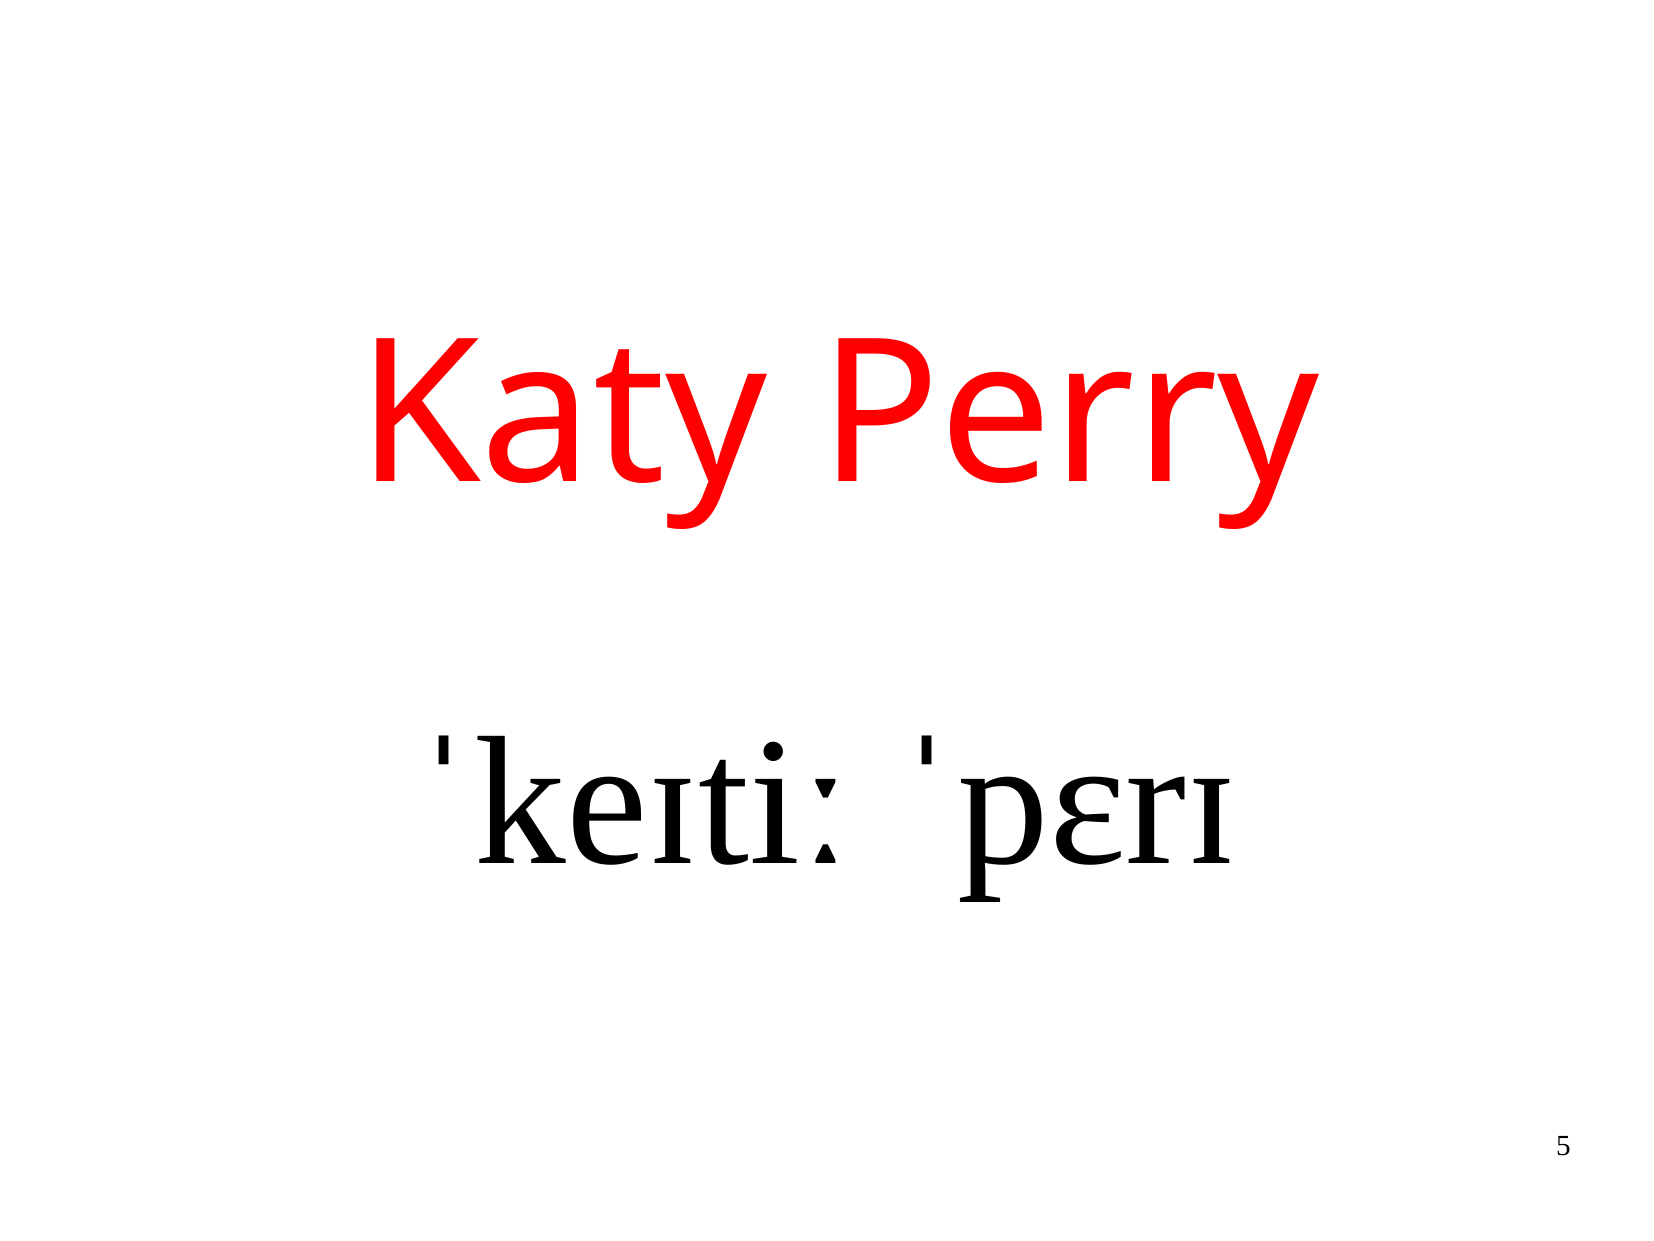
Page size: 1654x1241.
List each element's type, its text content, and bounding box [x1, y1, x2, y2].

text_box Katy Perry [82, 259, 1595, 475]
subtitle ˈkeɪtiː ˈpɛrɪ [82, 475, 1571, 1109]
